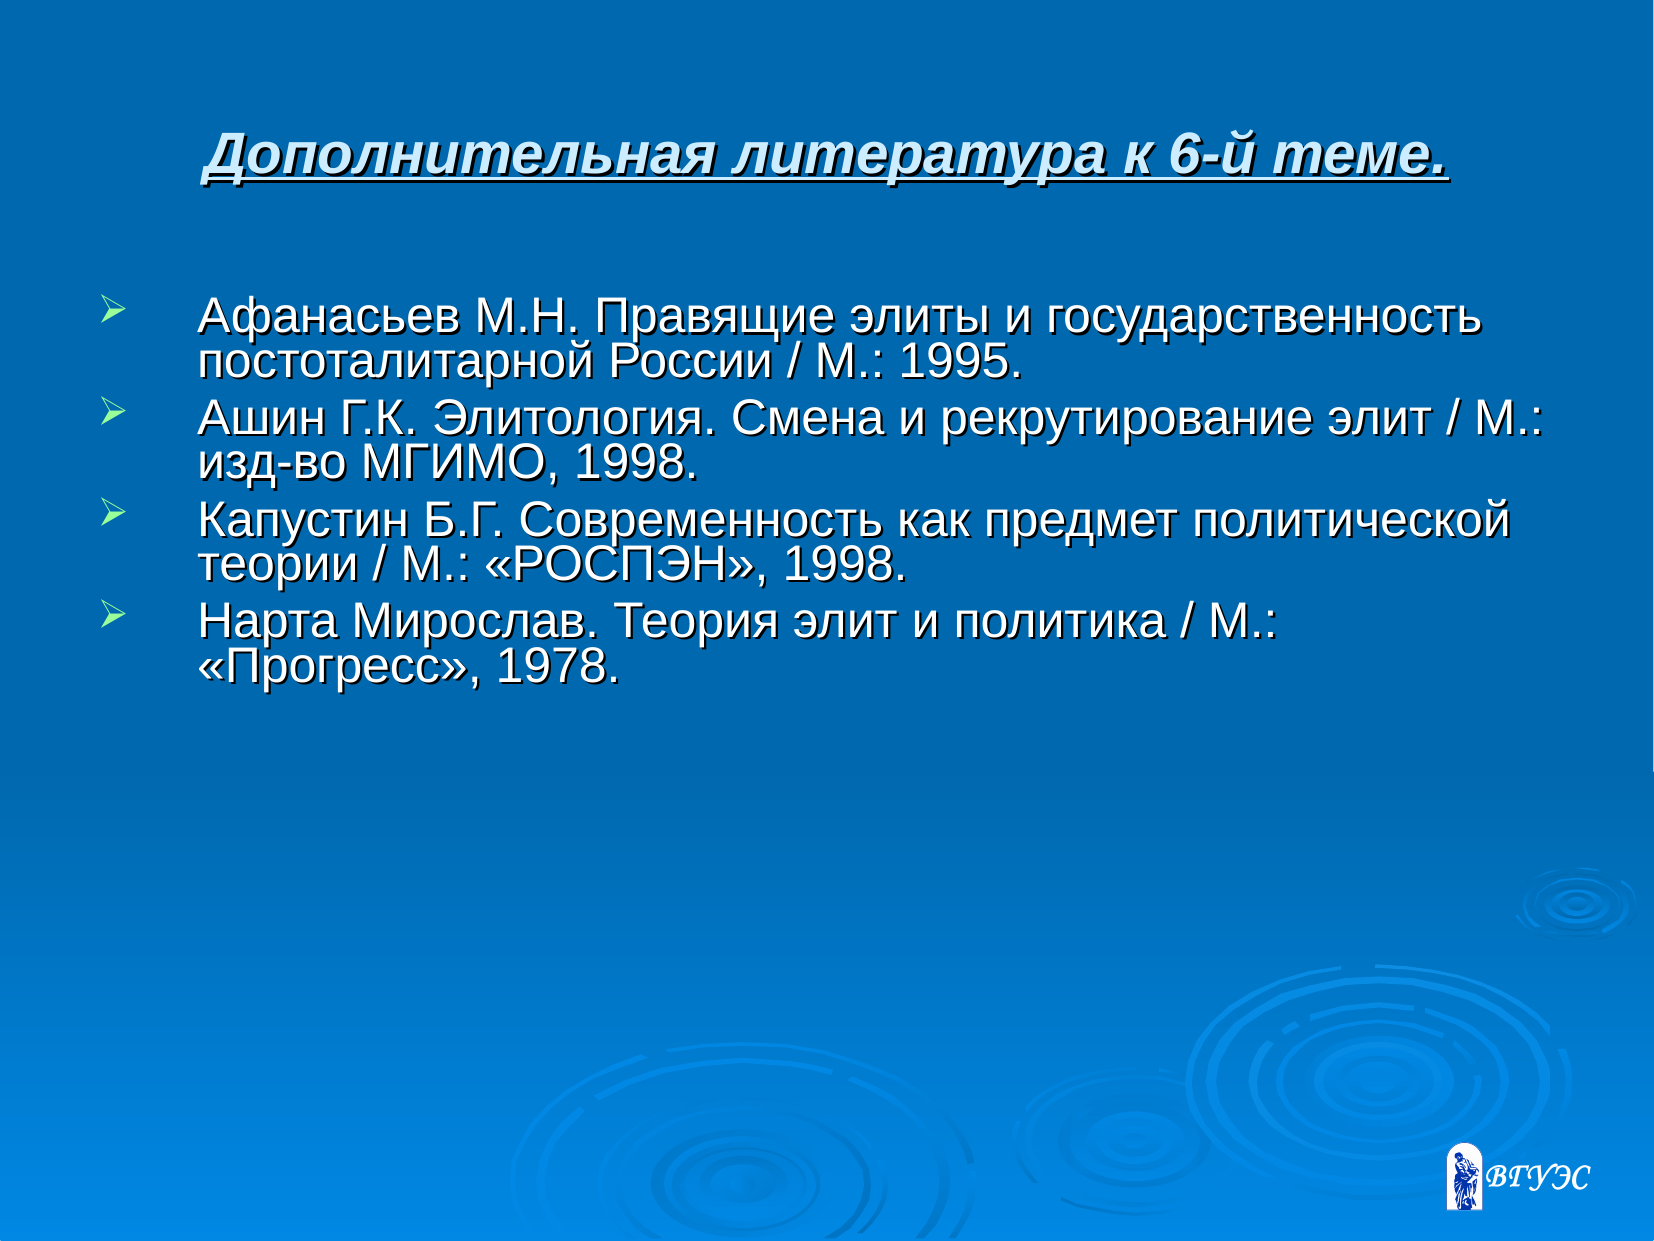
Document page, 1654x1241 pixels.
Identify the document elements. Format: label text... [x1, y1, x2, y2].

picture [1446, 1142, 1592, 1211]
title Дополнительная литература к 6-й теме. [82, 50, 1571, 257]
list Афанасьев М.Н. Правящие элиты и государственность постоталитарной России / М.: 1995. Ашин Г.К. Элитология. Смена и рекрутирование элит / М.: изд-во МГИМО, 1998. Капустин Б.Г. Современность как предмет политической теории / М.: «РОСПЭН», 1998. Нарта Мирослав. Теория элит и политика / М.: «Прогресс», 1978. [82, 289, 1571, 1108]
